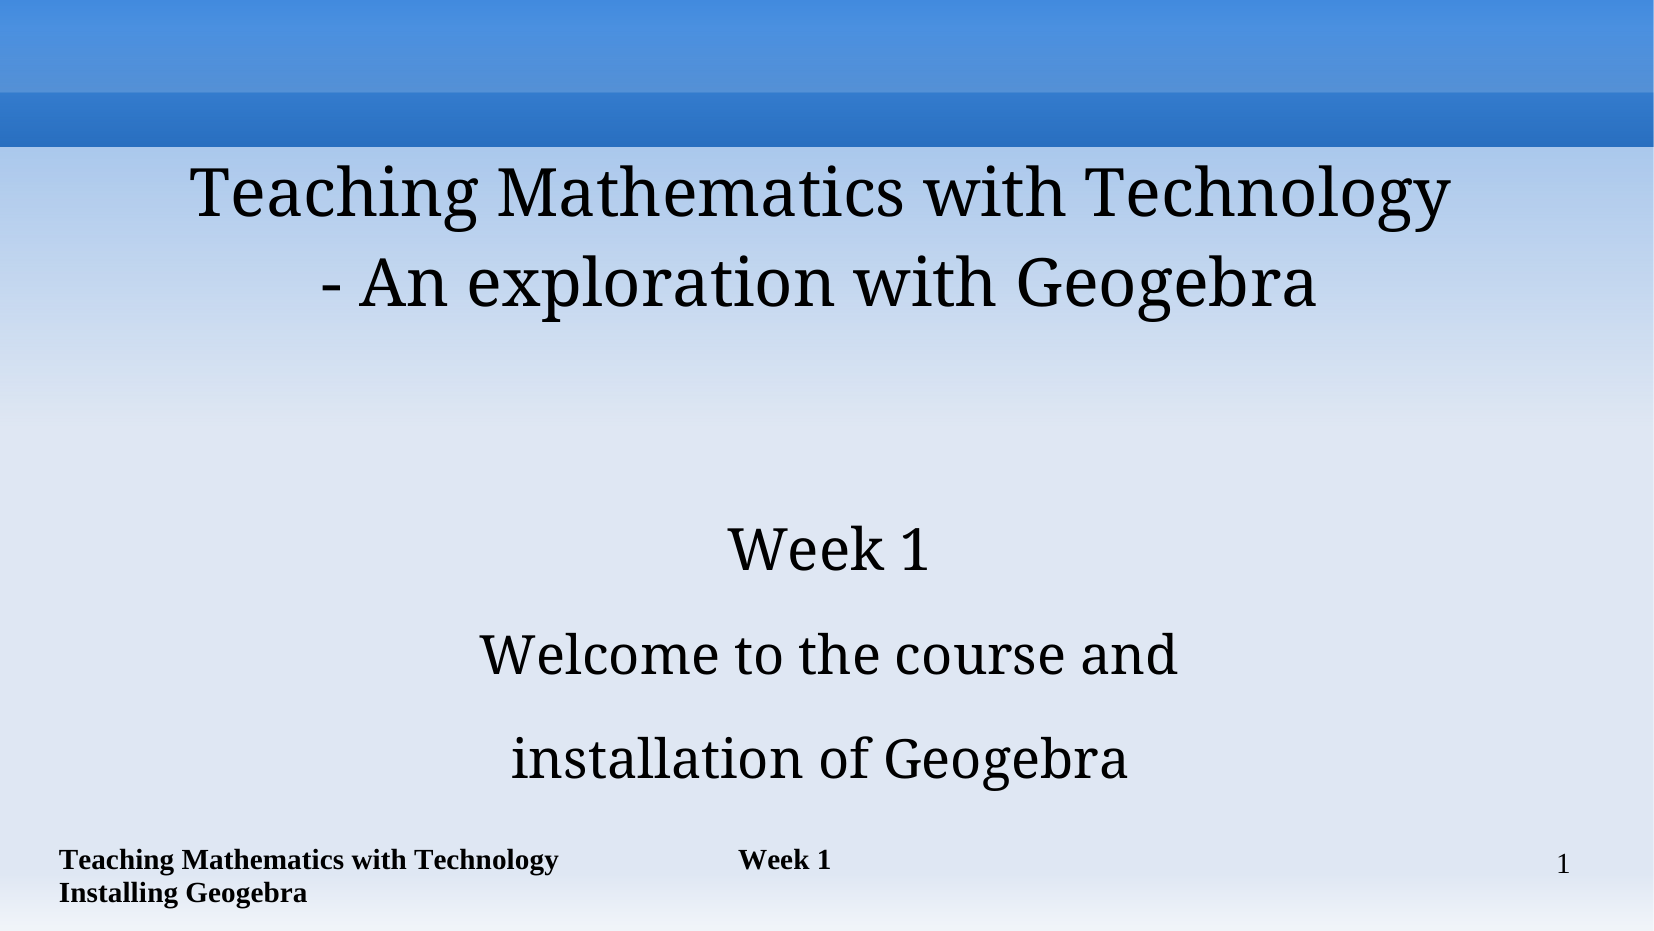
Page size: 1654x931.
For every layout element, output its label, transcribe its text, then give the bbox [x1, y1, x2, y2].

picture [0, 0, 1654, 931]
subtitle Teaching Mathematics with Technology - An exploration with Geogebra Week 1 Welcome to the course and installation of Geogebra [76, 159, 1565, 780]
